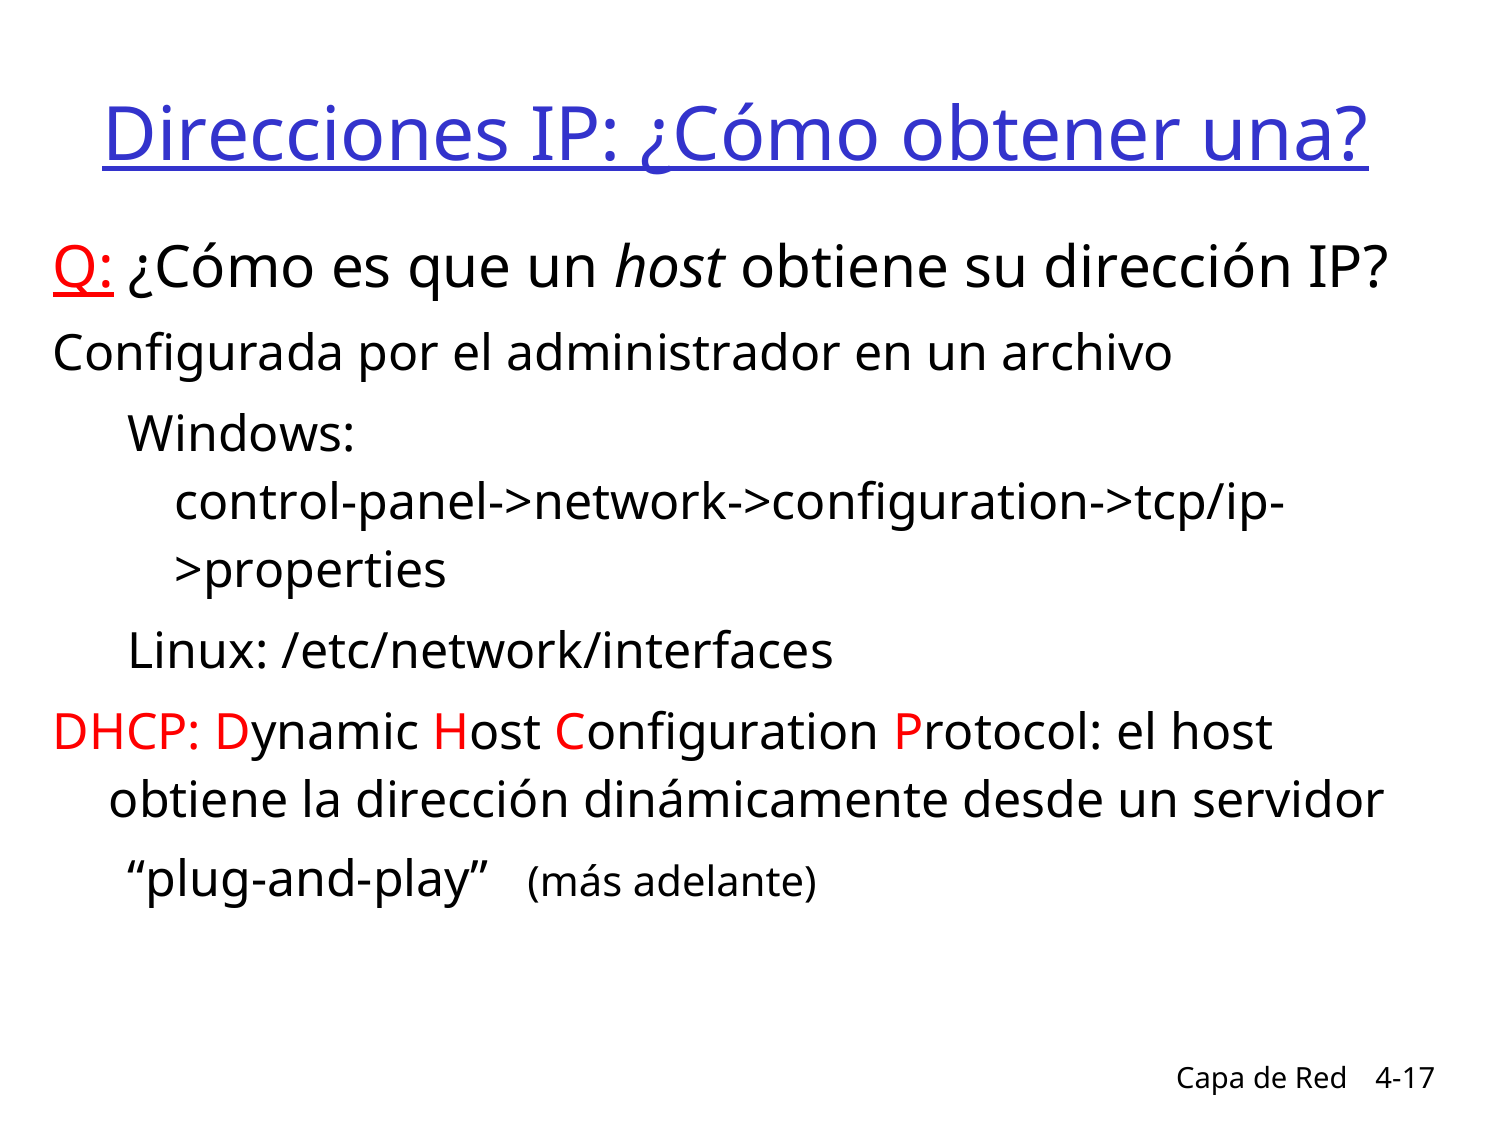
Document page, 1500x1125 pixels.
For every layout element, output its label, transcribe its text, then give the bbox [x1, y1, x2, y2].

list Q: ¿Cómo es que un host obtiene su dirección IP? Configurada por el administrador en un archivo Windows: control-panel->network->configuration->tcp/ip->properties Linux: /etc/network/interfaces DHCP: Dynamic Host Configuration Protocol: el host obtiene la dirección dinámicamente desde un servidor “plug-and-play” (más adelante) [37, 217, 1463, 970]
title Direcciones IP: ¿Cómo obtener una? [87, 37, 1410, 217]
